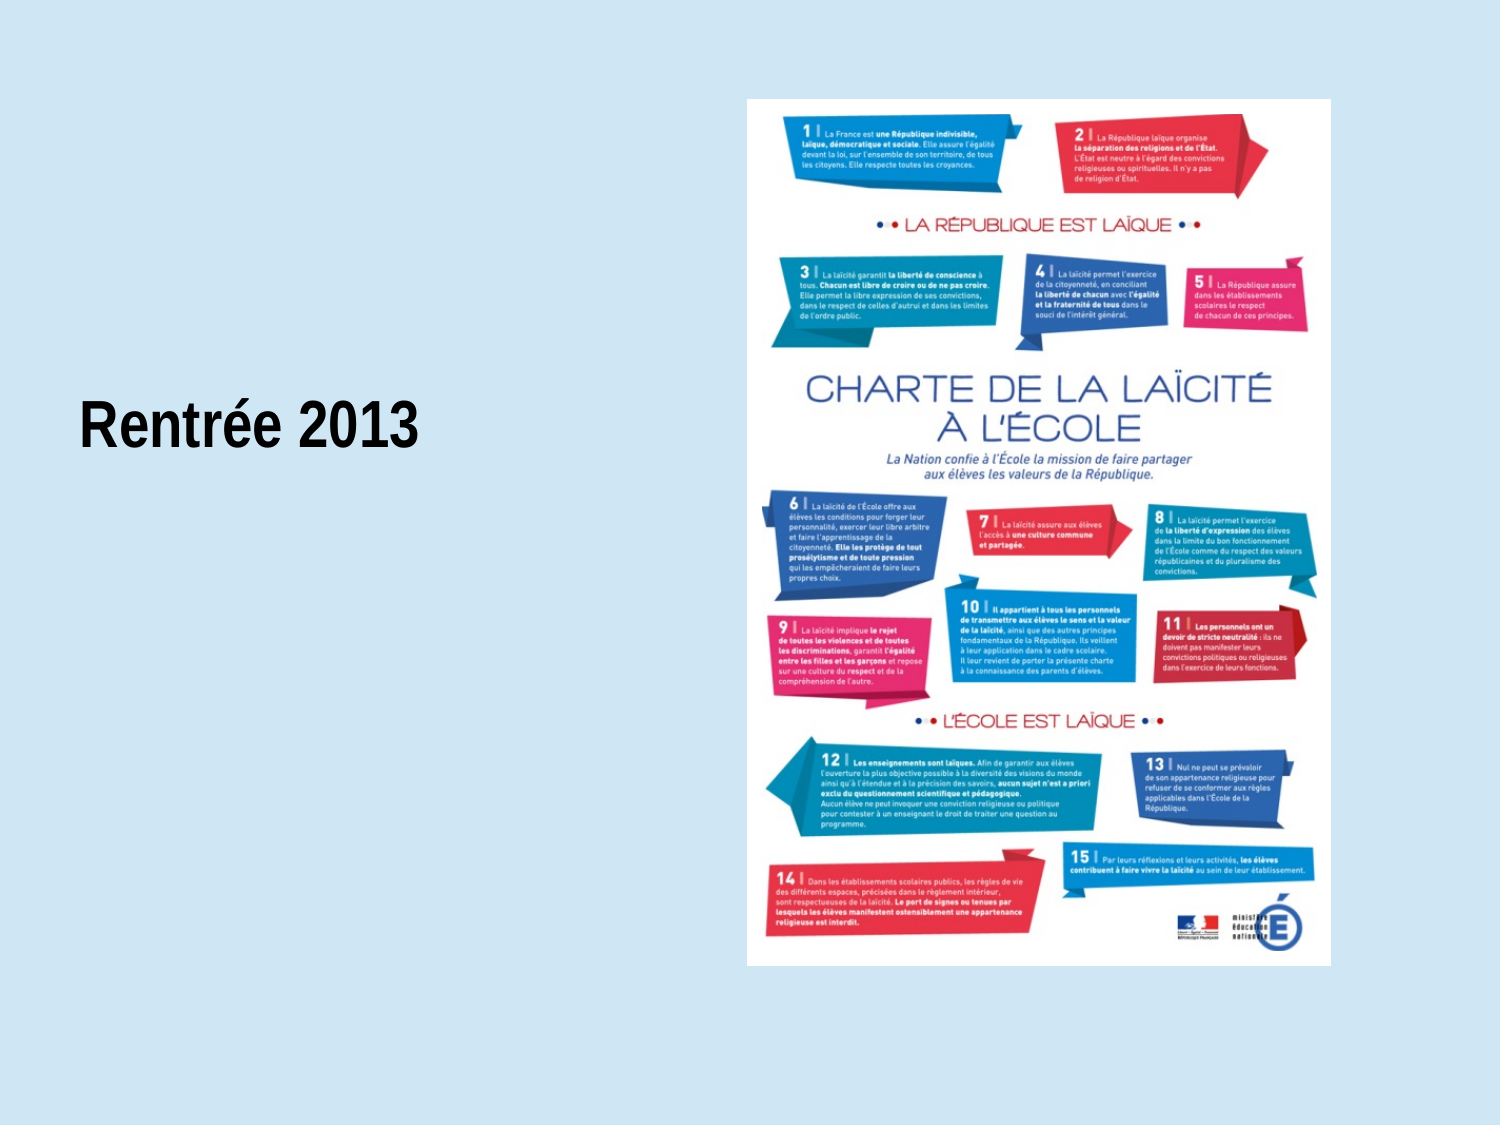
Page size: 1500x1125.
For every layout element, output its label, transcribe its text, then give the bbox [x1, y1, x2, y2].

text_box Rentrée 2013 [64, 373, 461, 469]
picture [761, 113, 1317, 952]
